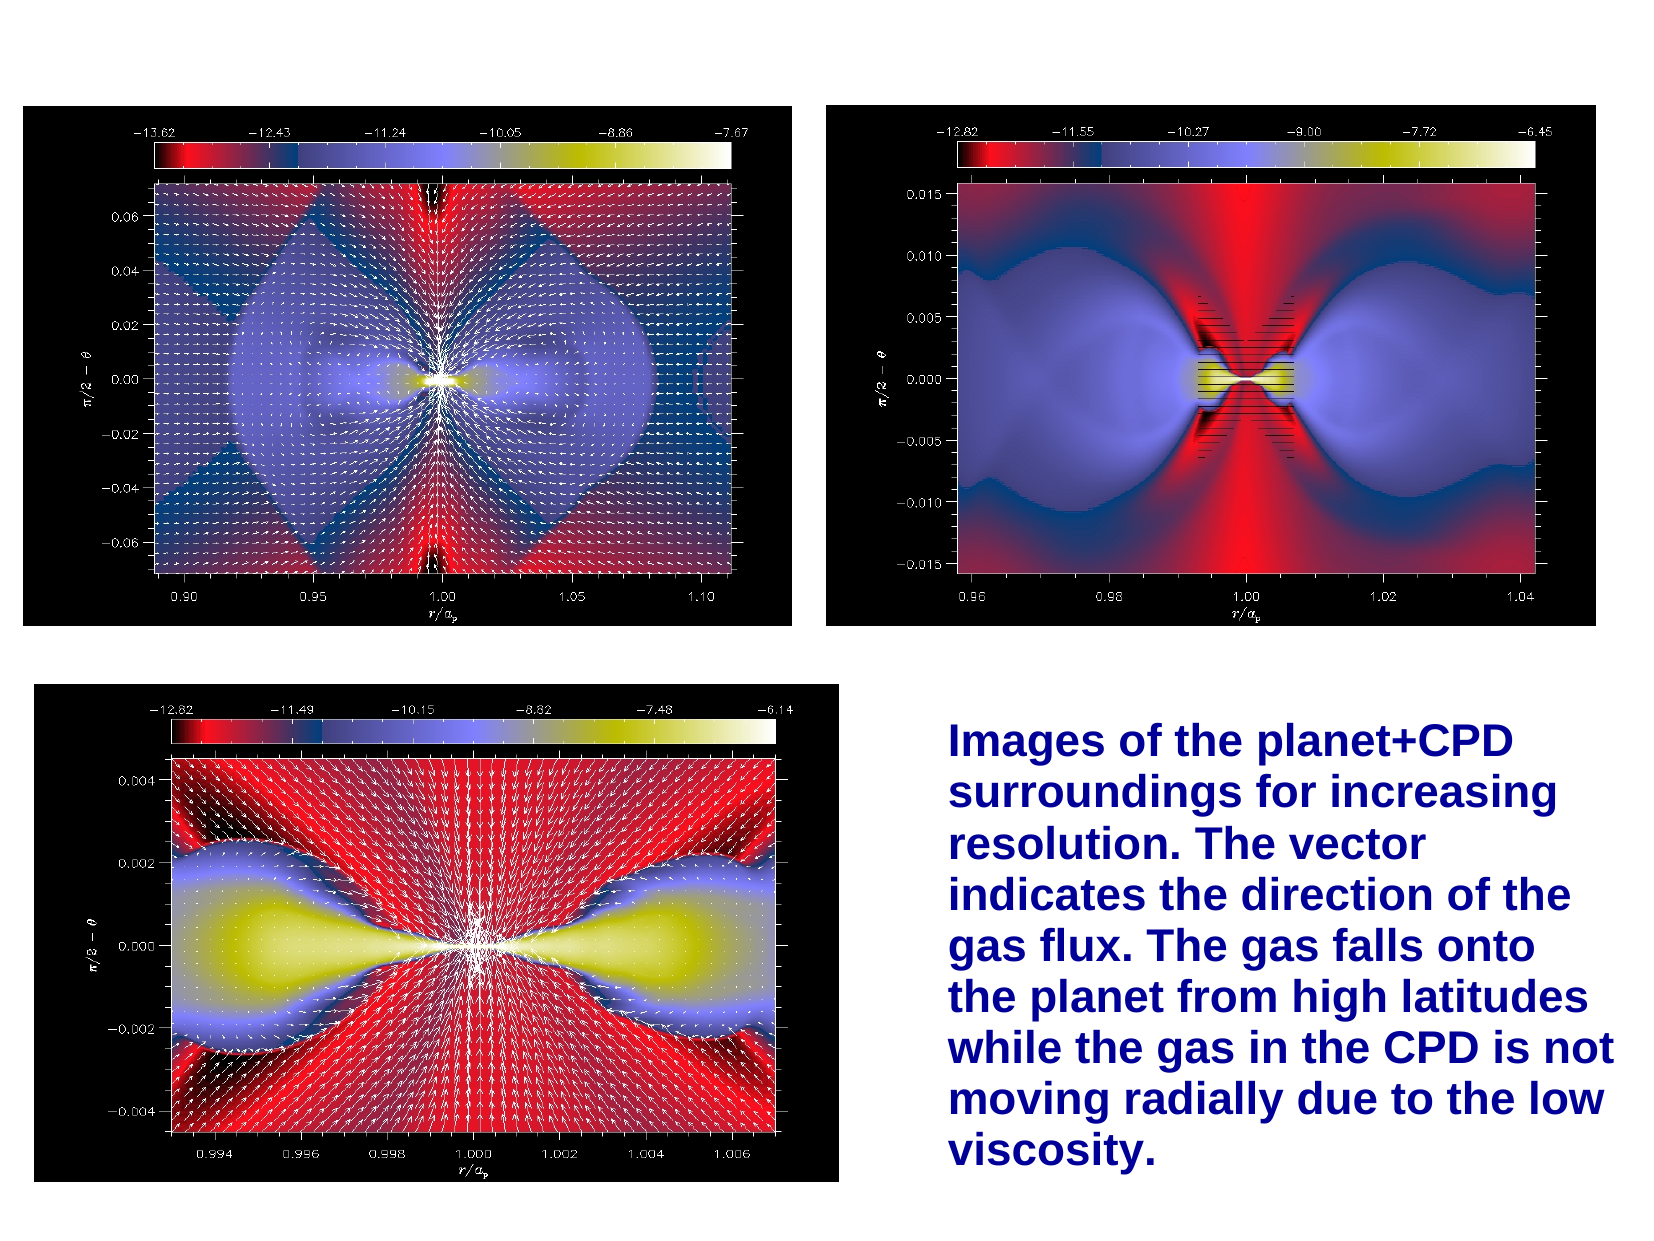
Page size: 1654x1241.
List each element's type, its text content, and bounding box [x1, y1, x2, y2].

text_box Images of the planet+CPD surroundings for increasing resolution. The vector indicates the direction of the gas flux. The gas falls onto the planet from high latitudes while the gas in the CPD is not moving radially due to the low viscosity. [933, 708, 1630, 1184]
picture [34, 684, 839, 1182]
picture [23, 106, 792, 626]
picture [826, 105, 1596, 626]
